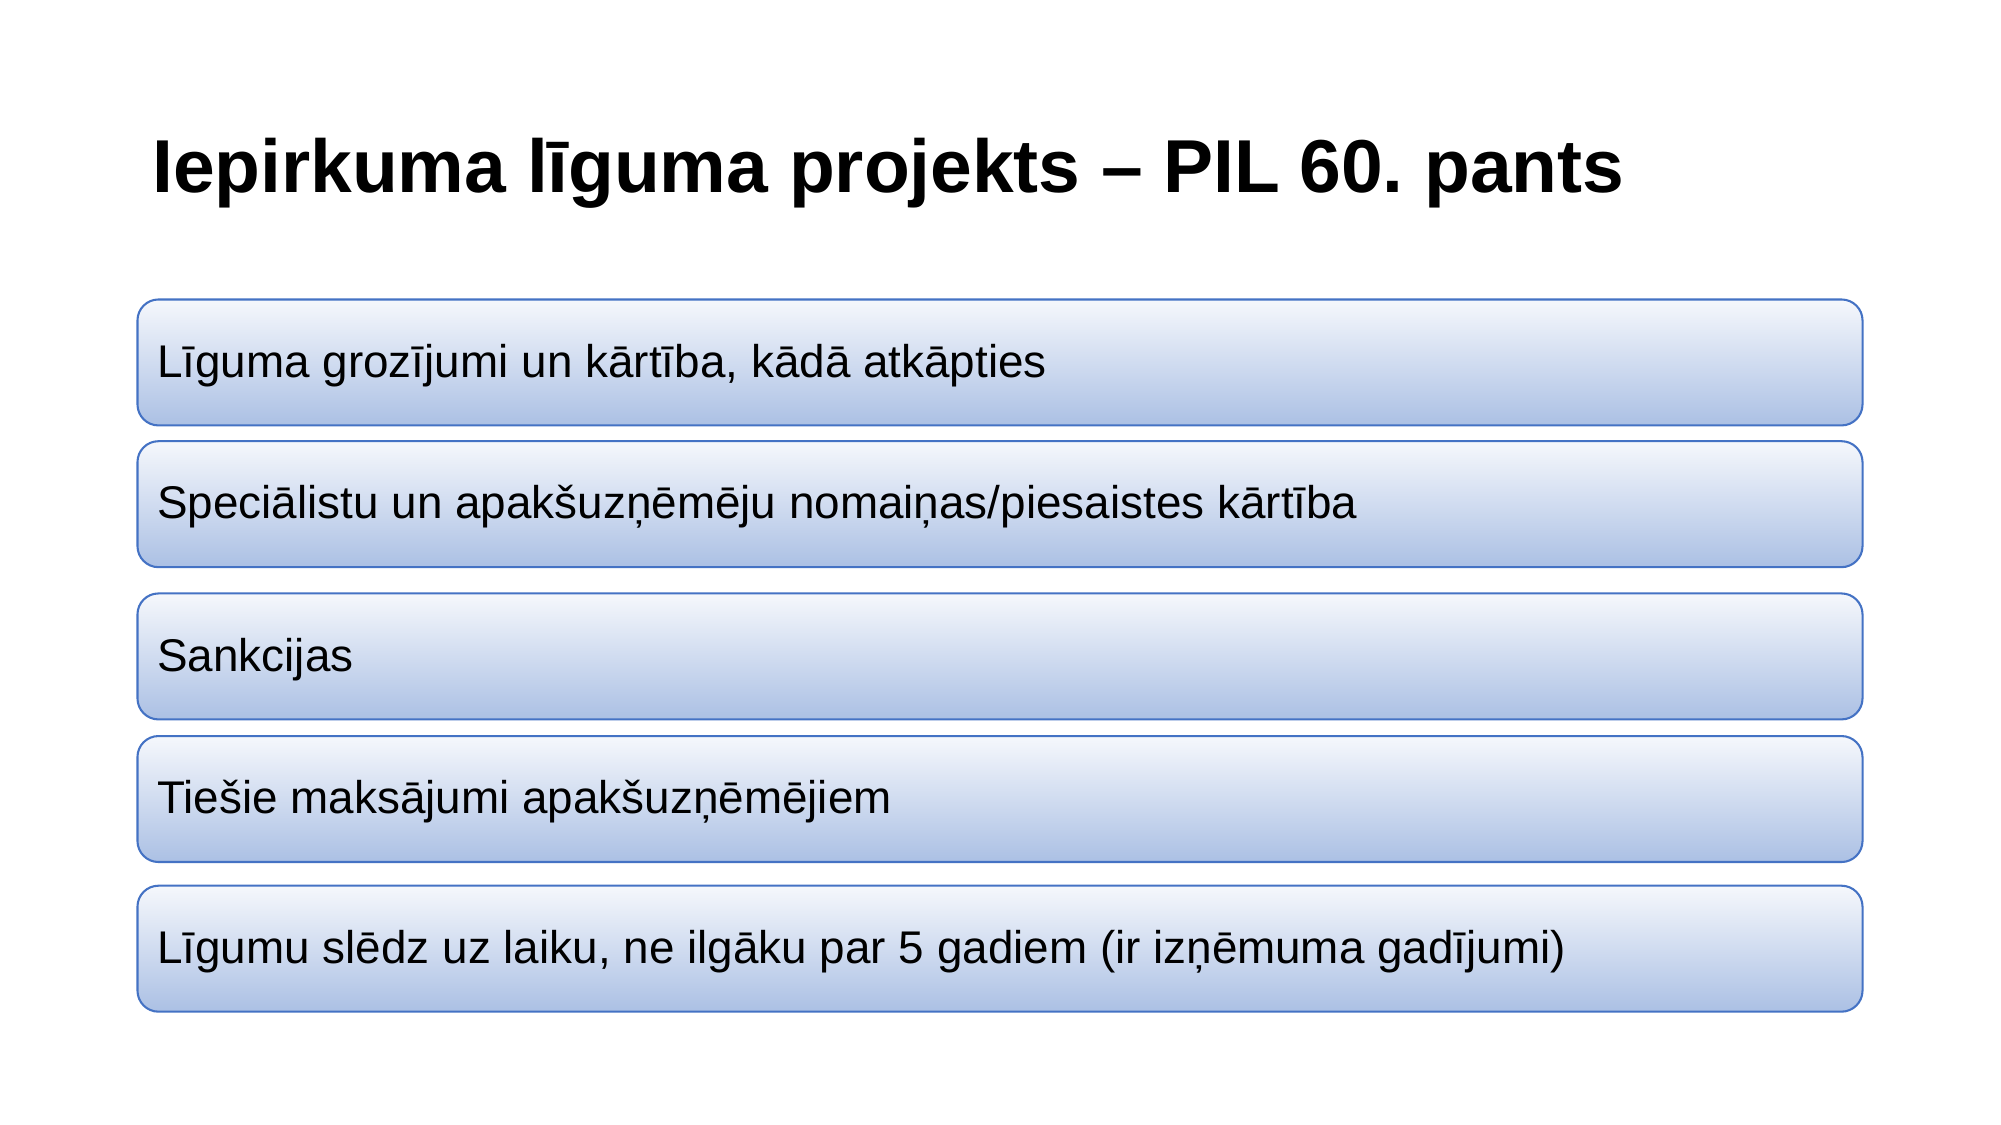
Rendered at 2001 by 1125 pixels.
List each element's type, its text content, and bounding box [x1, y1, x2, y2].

text_box Līgumu slēdz uz laiku, ne ilgāku par 5 gadiem (ir izņēmuma gadījumi) [137, 885, 1863, 1012]
text_box Tiešie maksājumi apakšuzņēmējiem [137, 736, 1863, 863]
text_box Speciālistu un apakšuzņēmēju nomaiņas/piesaistes kārtība [137, 441, 1863, 568]
text_box Līguma grozījumi un kārtība, kādā atkāpties [137, 299, 1863, 426]
title Iepirkuma līguma projekts – PIL 60. pants [137, 59, 1863, 278]
text_box Sankcijas [137, 593, 1863, 720]
